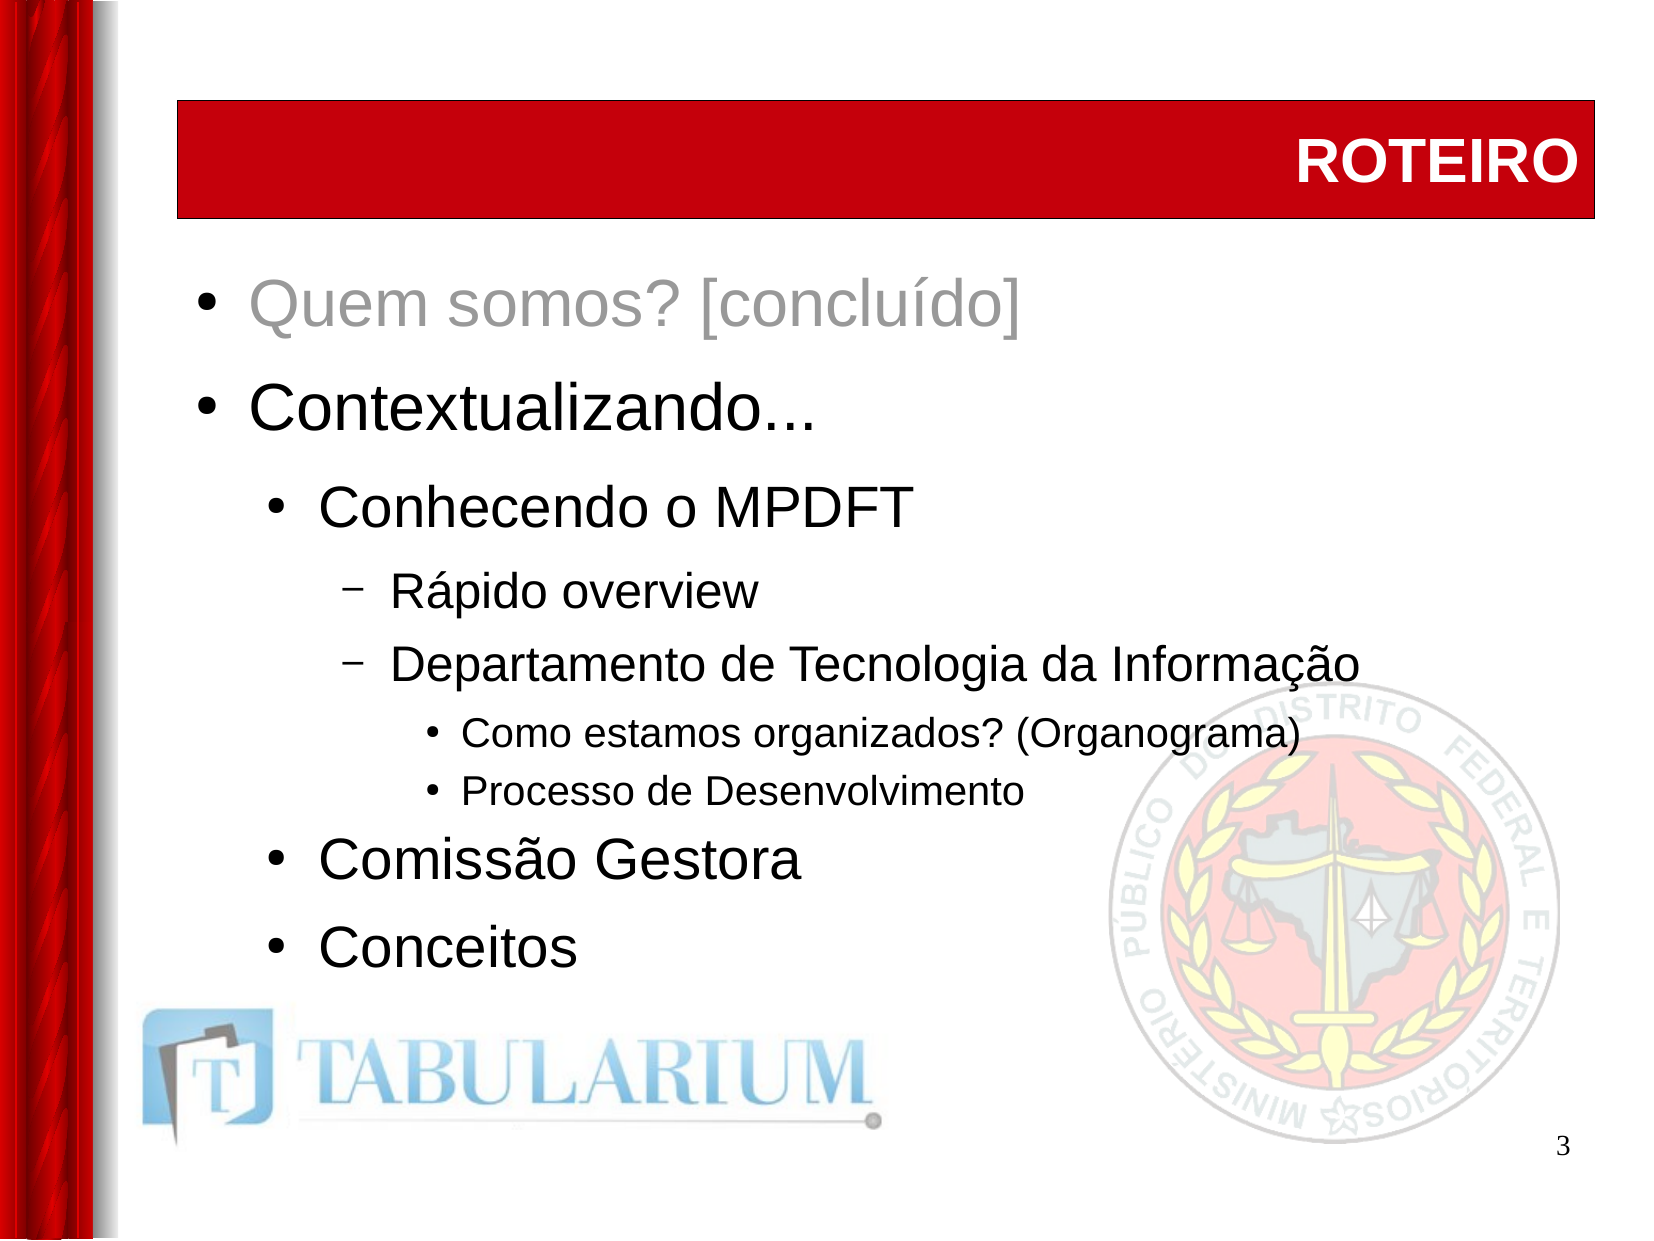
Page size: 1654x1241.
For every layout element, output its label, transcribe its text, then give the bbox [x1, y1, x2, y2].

text_box ROTEIRO [206, 118, 1595, 205]
list Quem somos? [concluído] Contextualizando... Conhecendo o MPDFT Rápido overview Departamento de Tecnologia da Informação Como estamos organizados? (Organograma) Processo de Desenvolvimento Comissão Gestora Conceitos [177, 265, 1565, 1093]
